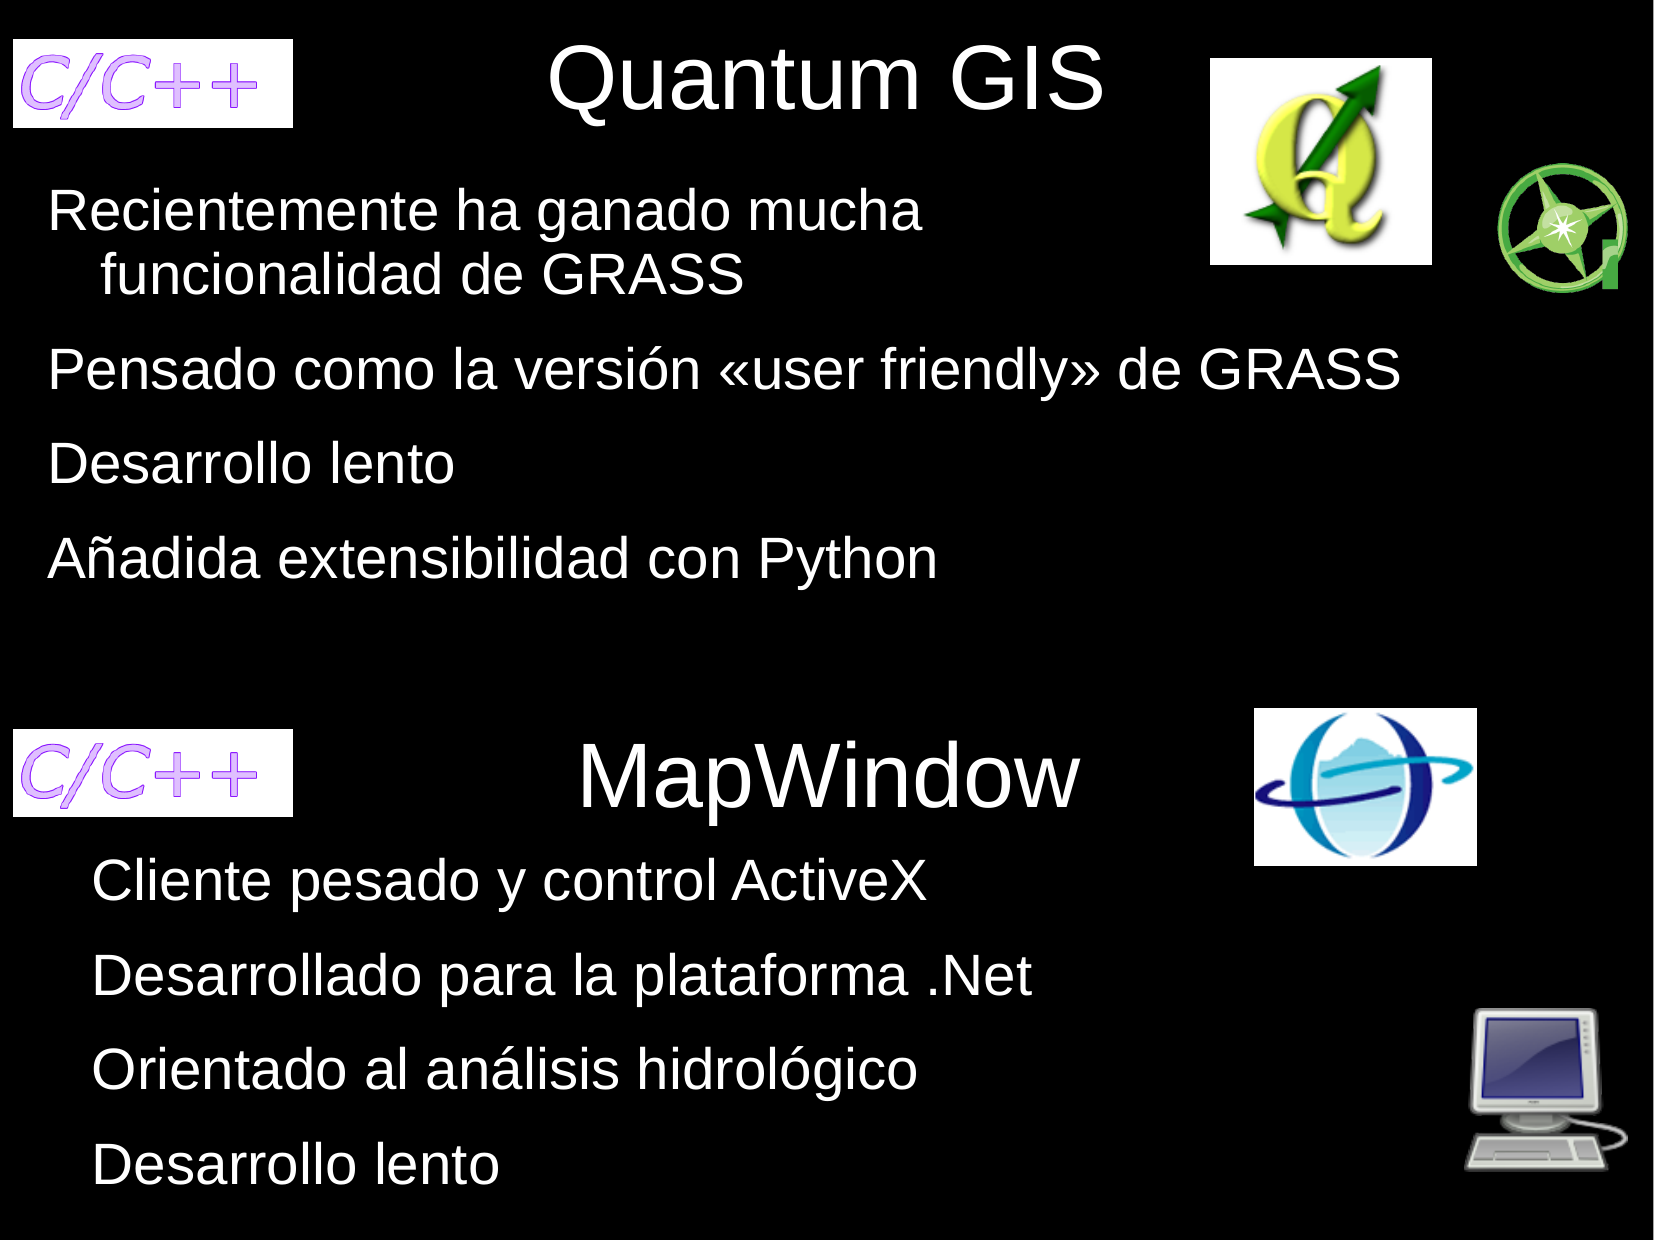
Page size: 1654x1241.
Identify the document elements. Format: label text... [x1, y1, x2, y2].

picture [1254, 708, 1477, 866]
list Cliente pesado y control ActiveX Desarrollado para la plataforma .Net Orientado al análisis hidrológico Desarrollo lento [74, 848, 1563, 1197]
title MapWindow [84, 680, 1573, 871]
picture [13, 729, 293, 817]
picture [1563, 1008, 1628, 1172]
picture [1497, 163, 1628, 293]
title Quantum GIS [82, 13, 1571, 142]
picture [1210, 58, 1432, 265]
list Recientemente ha ganado mucha funcionalidad de GRASS Pensado como la versión «user friendly» de GRASS Desarrollo lento Añadida extensibilidad con Python [29, 177, 1625, 591]
picture [13, 39, 293, 128]
